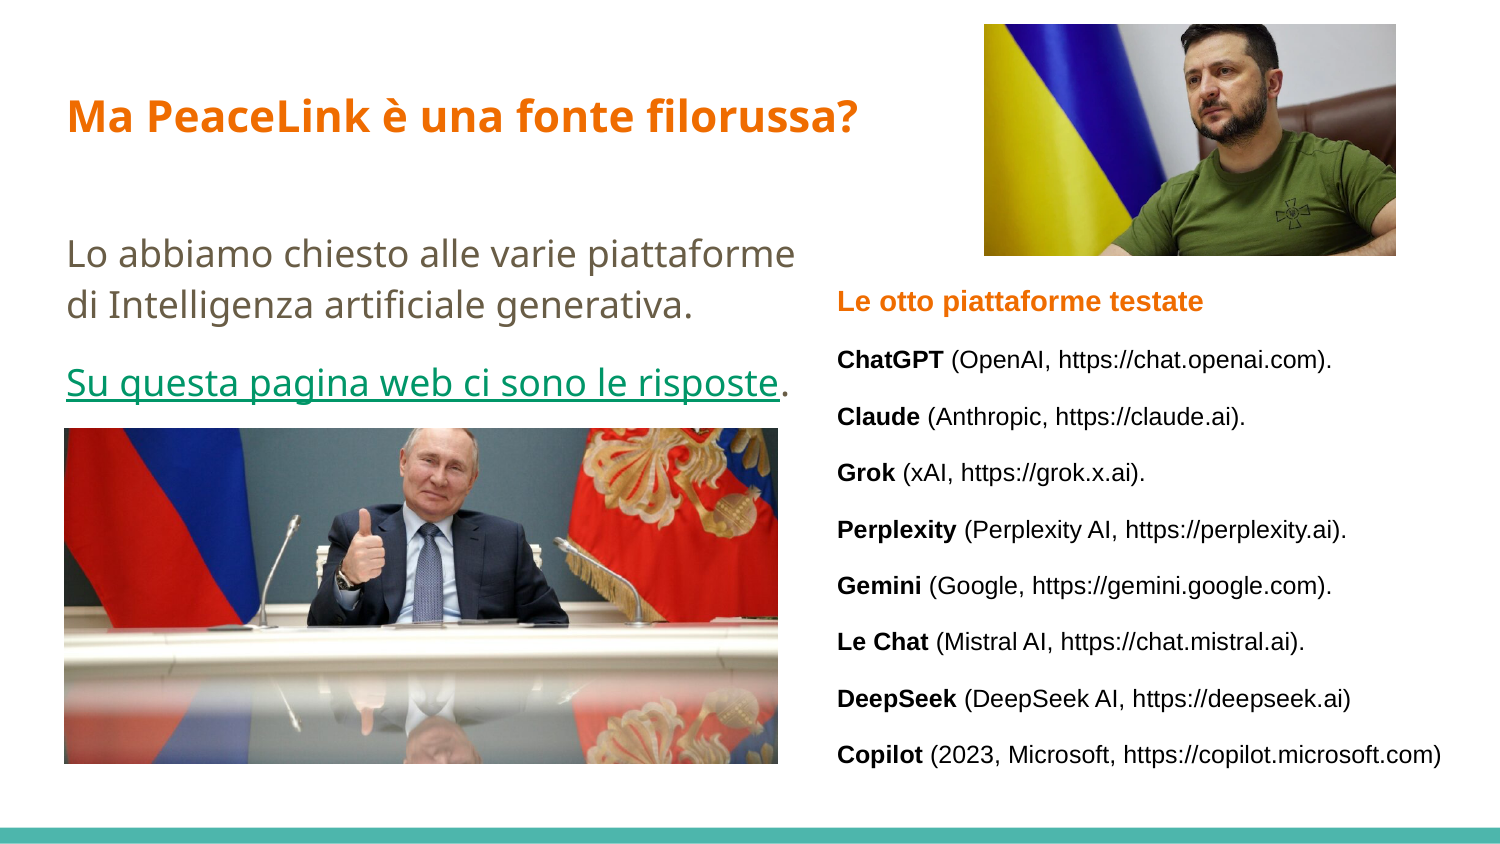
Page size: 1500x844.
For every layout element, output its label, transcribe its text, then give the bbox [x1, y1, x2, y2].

list Lo abbiamo chiesto alle varie piattaforme di Intelligenza artificiale generativa. Su questa pagina web ci sono le risposte. [51, 207, 846, 750]
picture [64, 428, 778, 764]
text_box Le otto piattaforme testate ChatGPT (OpenAI, https://chat.openai.com). Claude (Anthropic, https://claude.ai). Grok (xAI, https://grok.x.ai). Perplexity (Perplexity AI, https://perplexity.ai). Gemini (Google, https://gemini.google.com). Le Chat (Mistral AI, https://chat.mistral.ai). DeepSeek (DeepSeek AI, https://deepseek.ai) Copilot (2023, Microsoft, https://copilot.microsoft.com) [822, 265, 1469, 797]
picture [984, 24, 1396, 256]
title Ma PeaceLink è una fonte filorussa? [51, 72, 961, 189]
